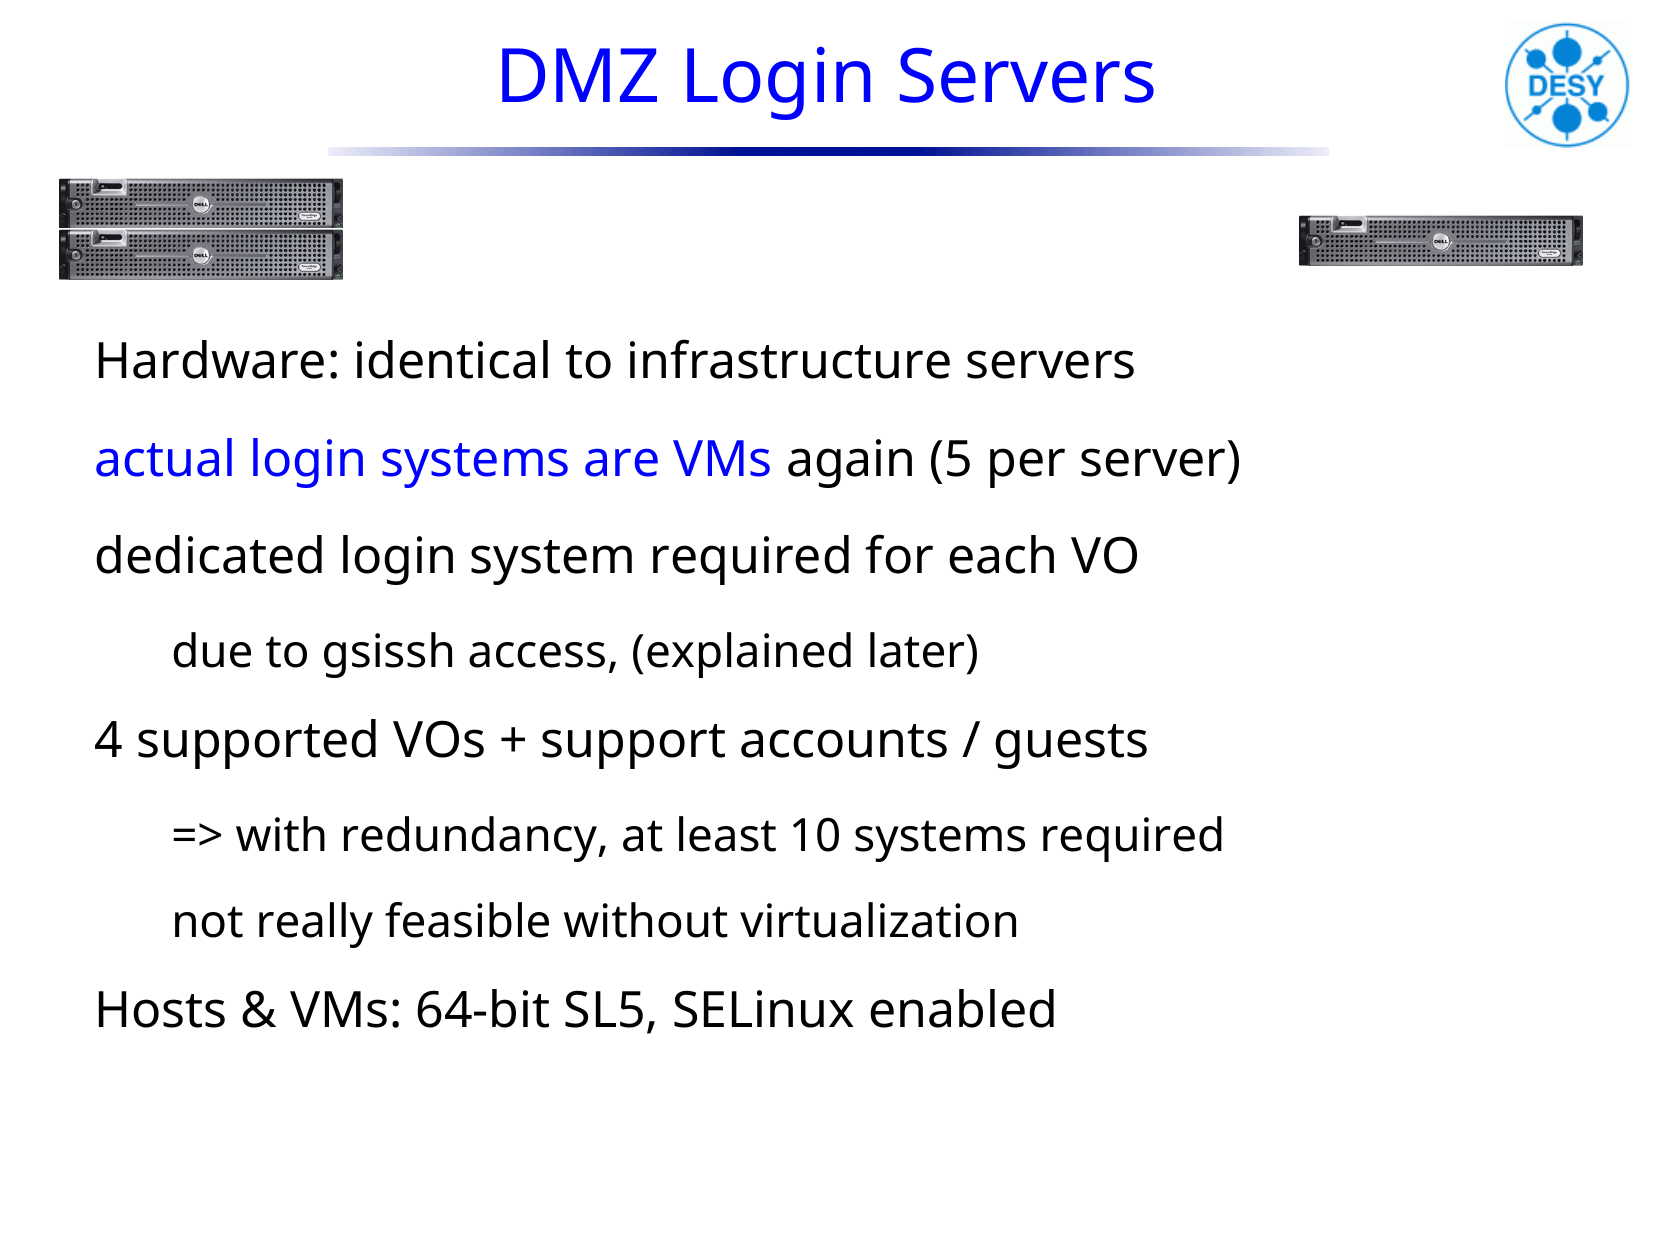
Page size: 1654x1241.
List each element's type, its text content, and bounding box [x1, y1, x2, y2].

picture [59, 177, 343, 280]
picture [1299, 214, 1583, 266]
picture [1505, 21, 1631, 148]
picture [328, 147, 1329, 156]
list Hardware: identical to infrastructure servers actual login systems are VMs again (5 per server) dedicated login system required for each VO due to gsissh access, (explained later) 4 supported VOs + support accounts / guests => with redundancy, at least 10 systems required not really feasible without virtualization Hosts & VMs: 64-bit SL5, SELinux enabled [76, 324, 1565, 1167]
title DMZ Login Servers [147, 7, 1506, 141]
